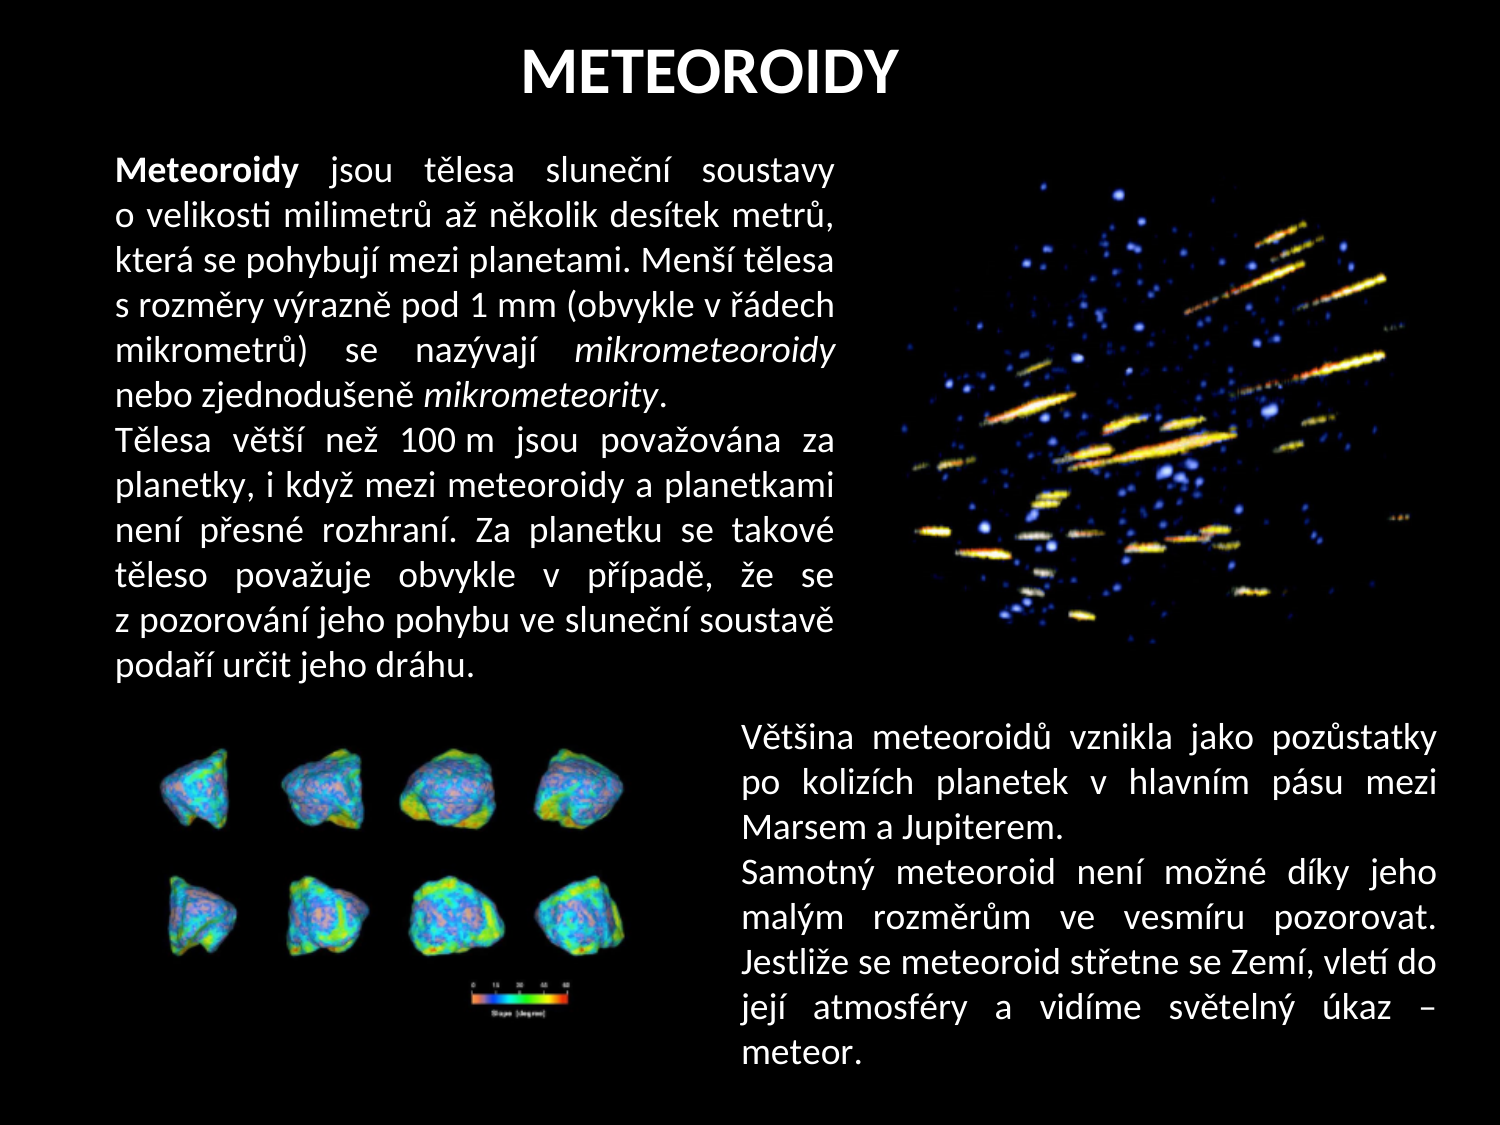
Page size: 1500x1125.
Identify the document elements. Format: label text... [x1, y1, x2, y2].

text_box Většina meteoroidů vznikla jako pozůstatky po kolizích planetek v hlavním pásu mezi Marsem a Jupiterem. Samotný meteoroid není možné díky jeho malým rozměrům ve vesmíru pozorovat. Jestliže se meteoroid střetne se Zemí, vletí do její atmosféry a vidíme světelný úkaz – meteor. [726, 704, 1453, 1080]
picture [135, 727, 642, 1044]
text_box Meteoroidy jsou tělesa sluneční soustavy o velikosti milimetrů až několik desítek metrů, která se pohybují mezi planetami. Menší tělesa s rozměry výrazně pod 1 mm (obvykle v řádech mikrometrů) se nazývají mikrometeoroidy nebo zjednodušeně mikrometeority. Tělesa větší než 100 m jsou považována za planetky, i když mezi meteoroidy a planetkami není přesné rozhraní. Za planetku se takové těleso považuje obvykle v případě, že se z pozorování jeho pohybu ve sluneční soustavě podaří určit jeho dráhu. [100, 137, 851, 693]
text_box METEOROIDY [505, 18, 915, 115]
picture [879, 113, 1432, 666]
